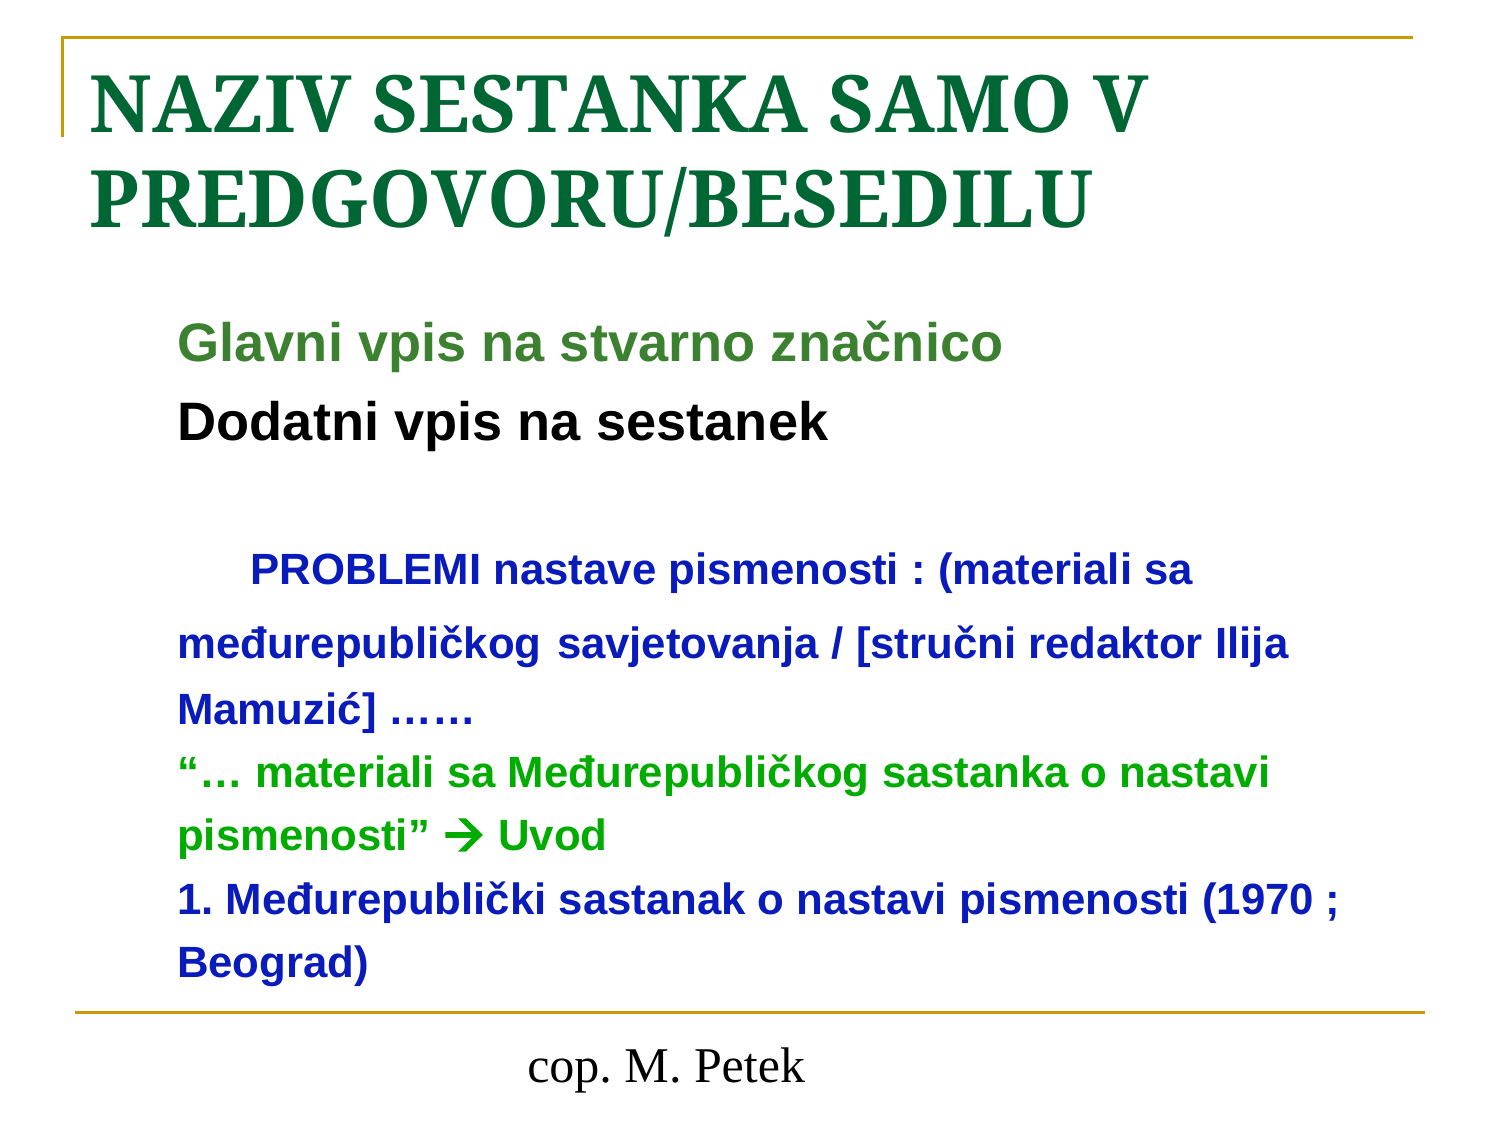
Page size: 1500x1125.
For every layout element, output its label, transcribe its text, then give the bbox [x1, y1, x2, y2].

list Glavni vpis na stvarno značnico Dodatni vpis na sestanek PROBLEMI nastave pismenosti : (materiali sa međurepubličkog savjetovanja / [stručni redaktor Ilija Mamuzić] …… “… materiali sa Međurepubličkog sastanka o nastavi pismenosti”  Uvod 1. Međurepublički sastanak o nastavi pismenosti (1970 ; Beograd) [162, 299, 1438, 1071]
title NAZIV SESTANKA SAMO V PREDGOVORU/BESEDILU [75, 45, 1426, 252]
